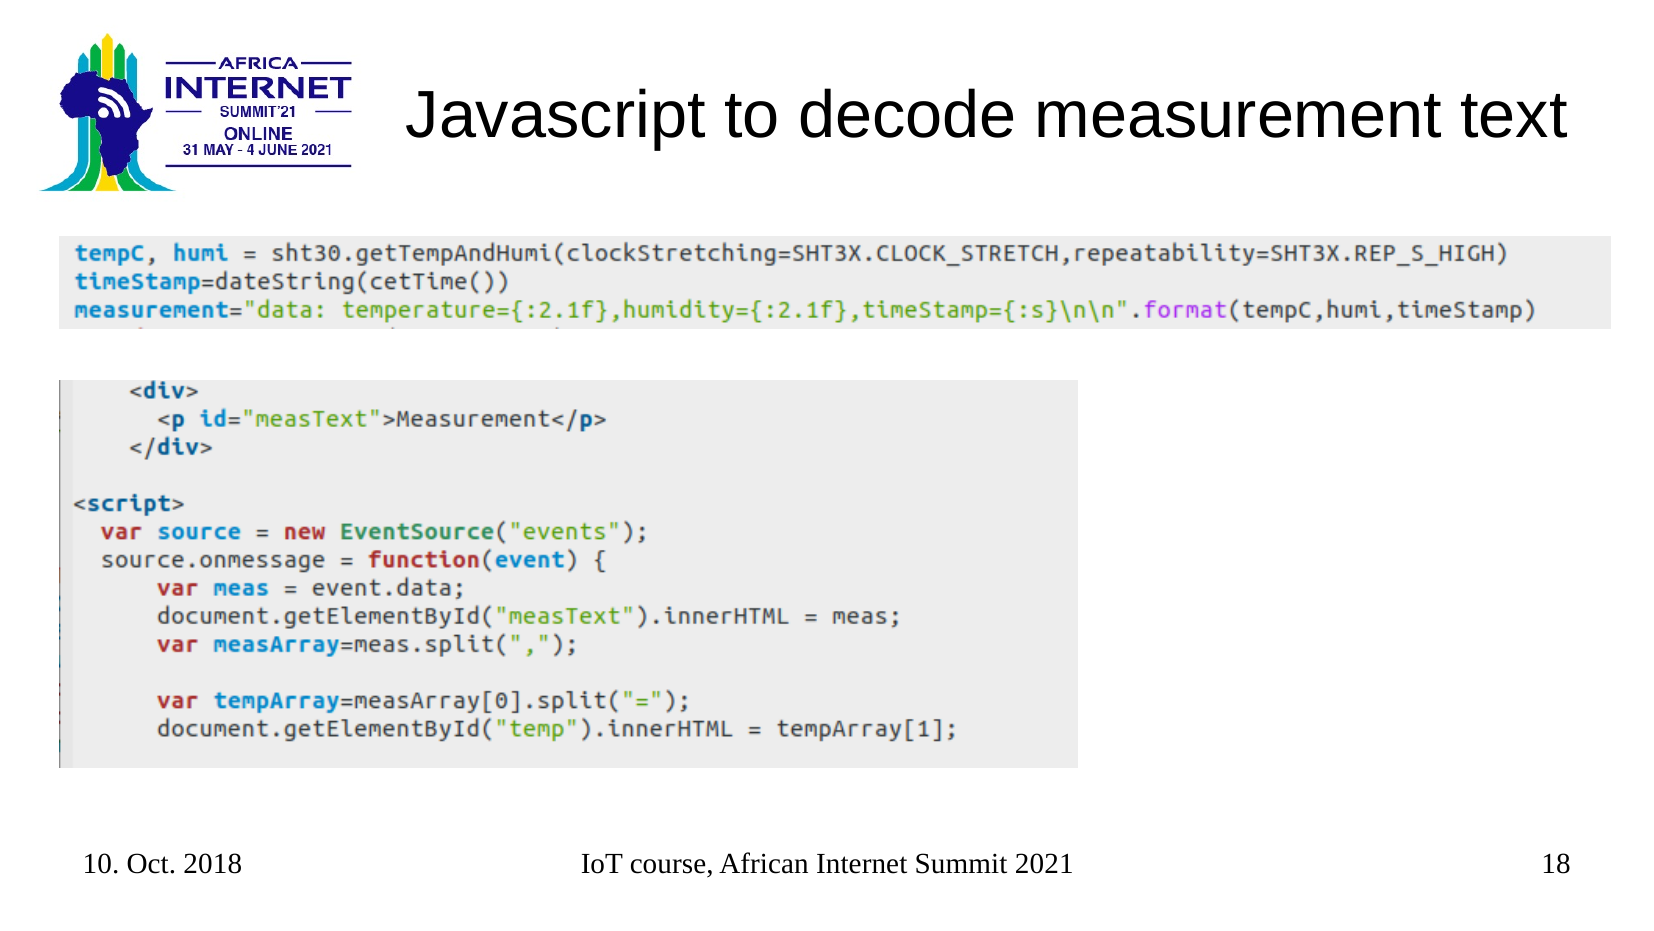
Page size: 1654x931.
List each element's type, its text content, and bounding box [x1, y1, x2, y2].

picture [9, 11, 384, 207]
picture [59, 380, 1078, 768]
title Javascript to decode measurement text [403, 37, 1571, 193]
picture [59, 236, 1611, 329]
